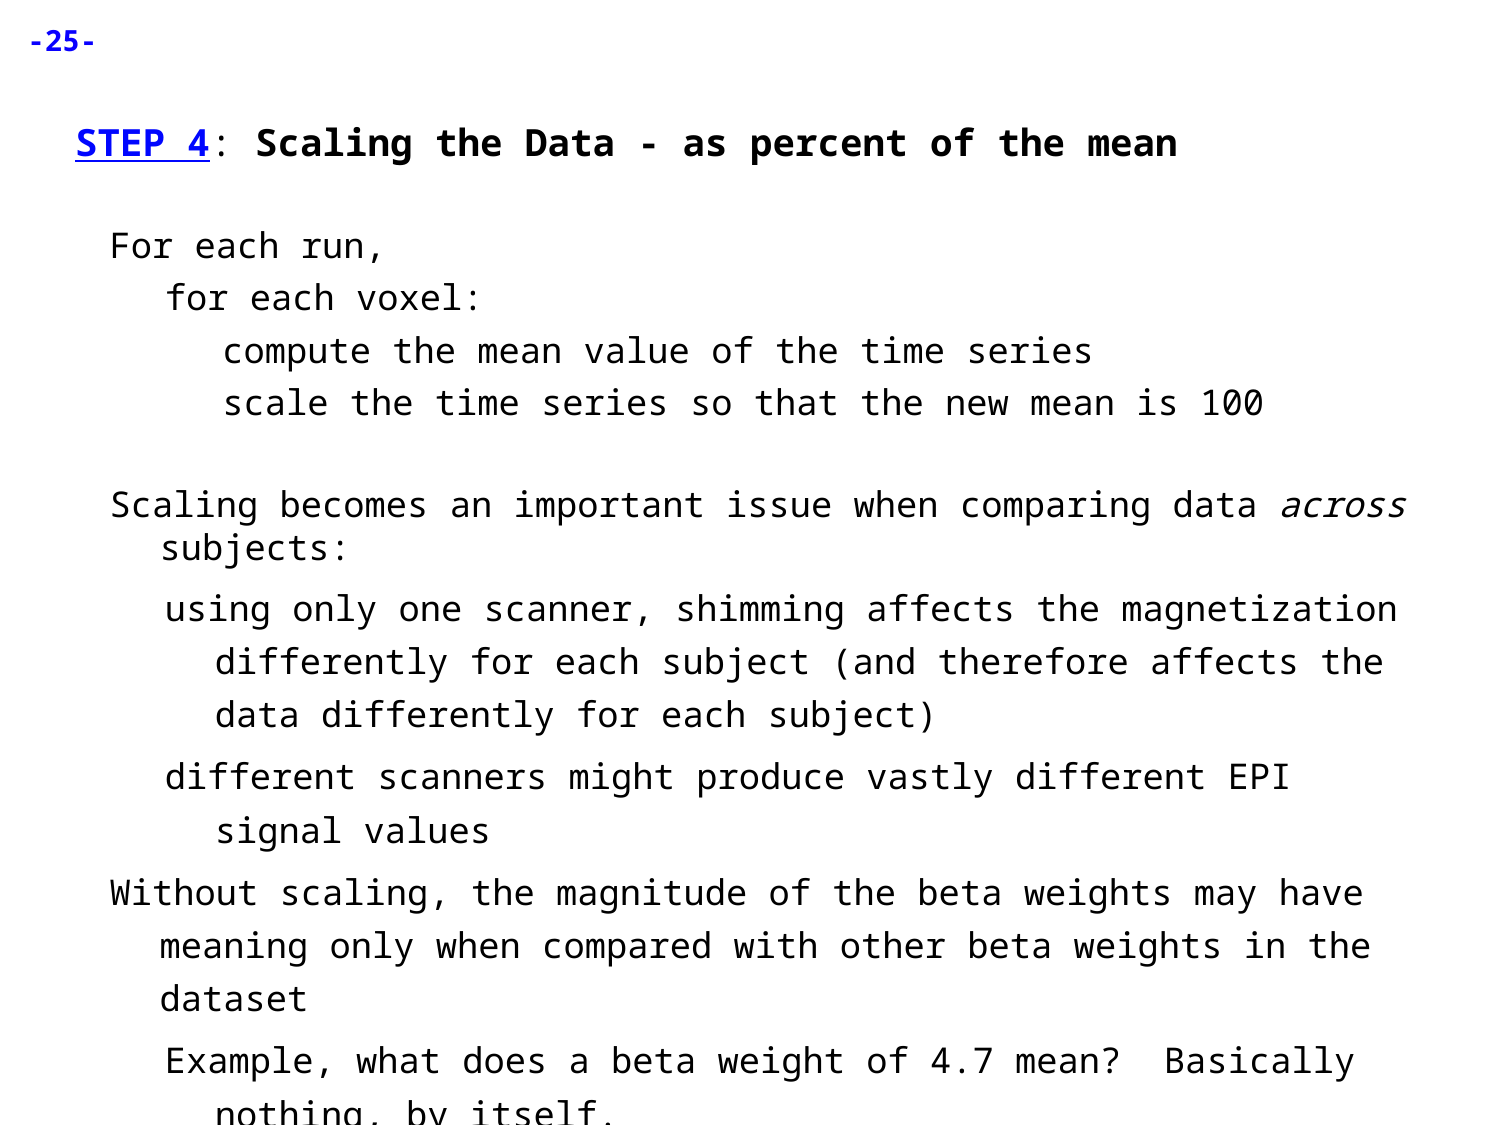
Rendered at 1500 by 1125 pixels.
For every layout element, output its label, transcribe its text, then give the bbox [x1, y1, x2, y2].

list STEP 4: Scaling the Data - as percent of the mean For each run, for each voxel: compute the mean value of the time series scale the time series so that the new mean is 100 Scaling becomes an important issue when comparing data across subjects: using only one scanner, shimming affects the magnetization differently for each subject (and therefore affects the data differently for each subject) different scanners might produce vastly different EPI signal values Without scaling, the magnitude of the beta weights may have meaning only when compared with other beta weights in the dataset Example, what does a beta weight of 4.7 mean? Basically nothing, by itself. It is a small response, if many voxels have responses in the hundreds. It is a large response, if it is a percentage of the mean. By converting to percent change, we can compare the activation calibrated with the relative change of signal, instead of the arbitrary baseline of FMRI signal [37, 112, 1450, 1088]
